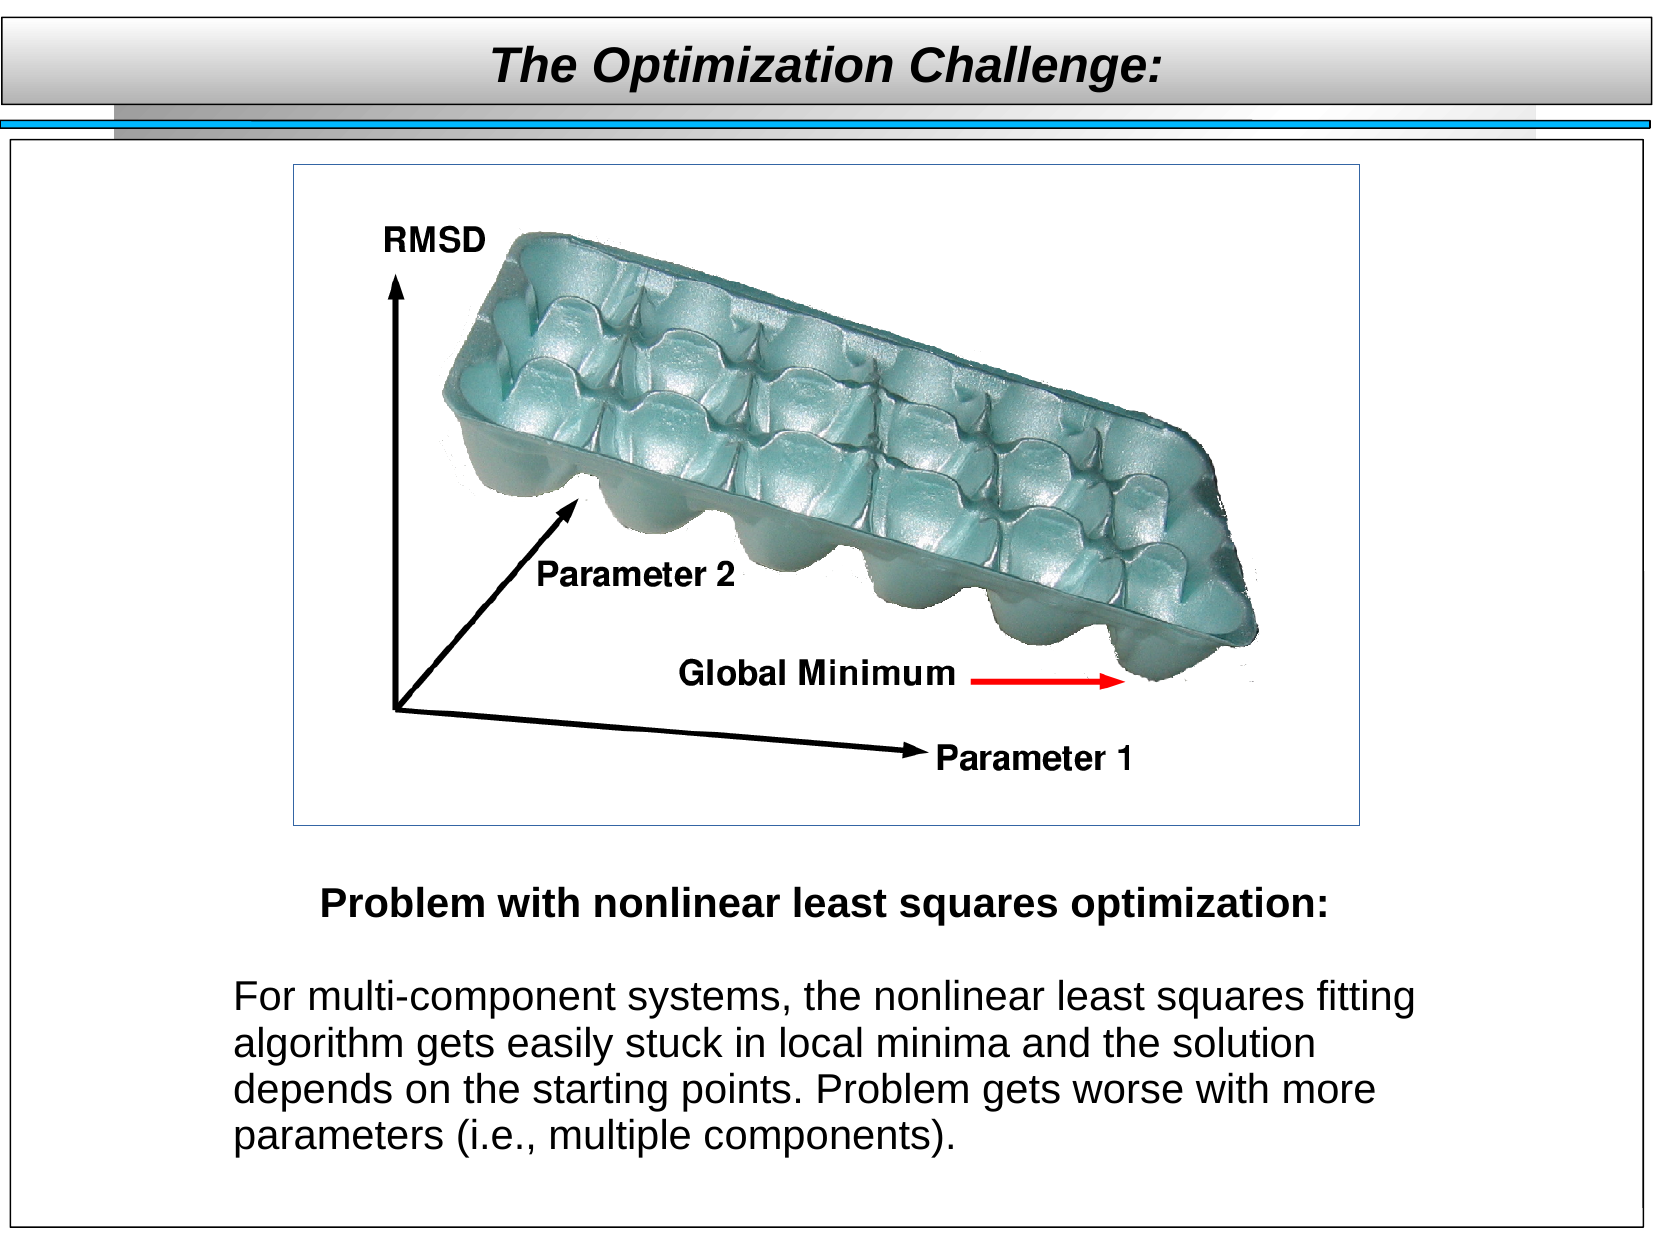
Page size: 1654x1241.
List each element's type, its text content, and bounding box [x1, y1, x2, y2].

text_box [0, 120, 1651, 129]
picture [371, 196, 1272, 796]
text_box Problem with nonlinear least squares optimization: For multi-component systems, the nonlinear least squares fitting algorithm gets easily stuck in local minima and the solution depends on the starting points. Problem gets worse with more parameters (i.e., multiple components). [218, 872, 1436, 1167]
text_box The Optimization Challenge: [1, 17, 1652, 105]
text_box [10, 139, 1644, 1228]
